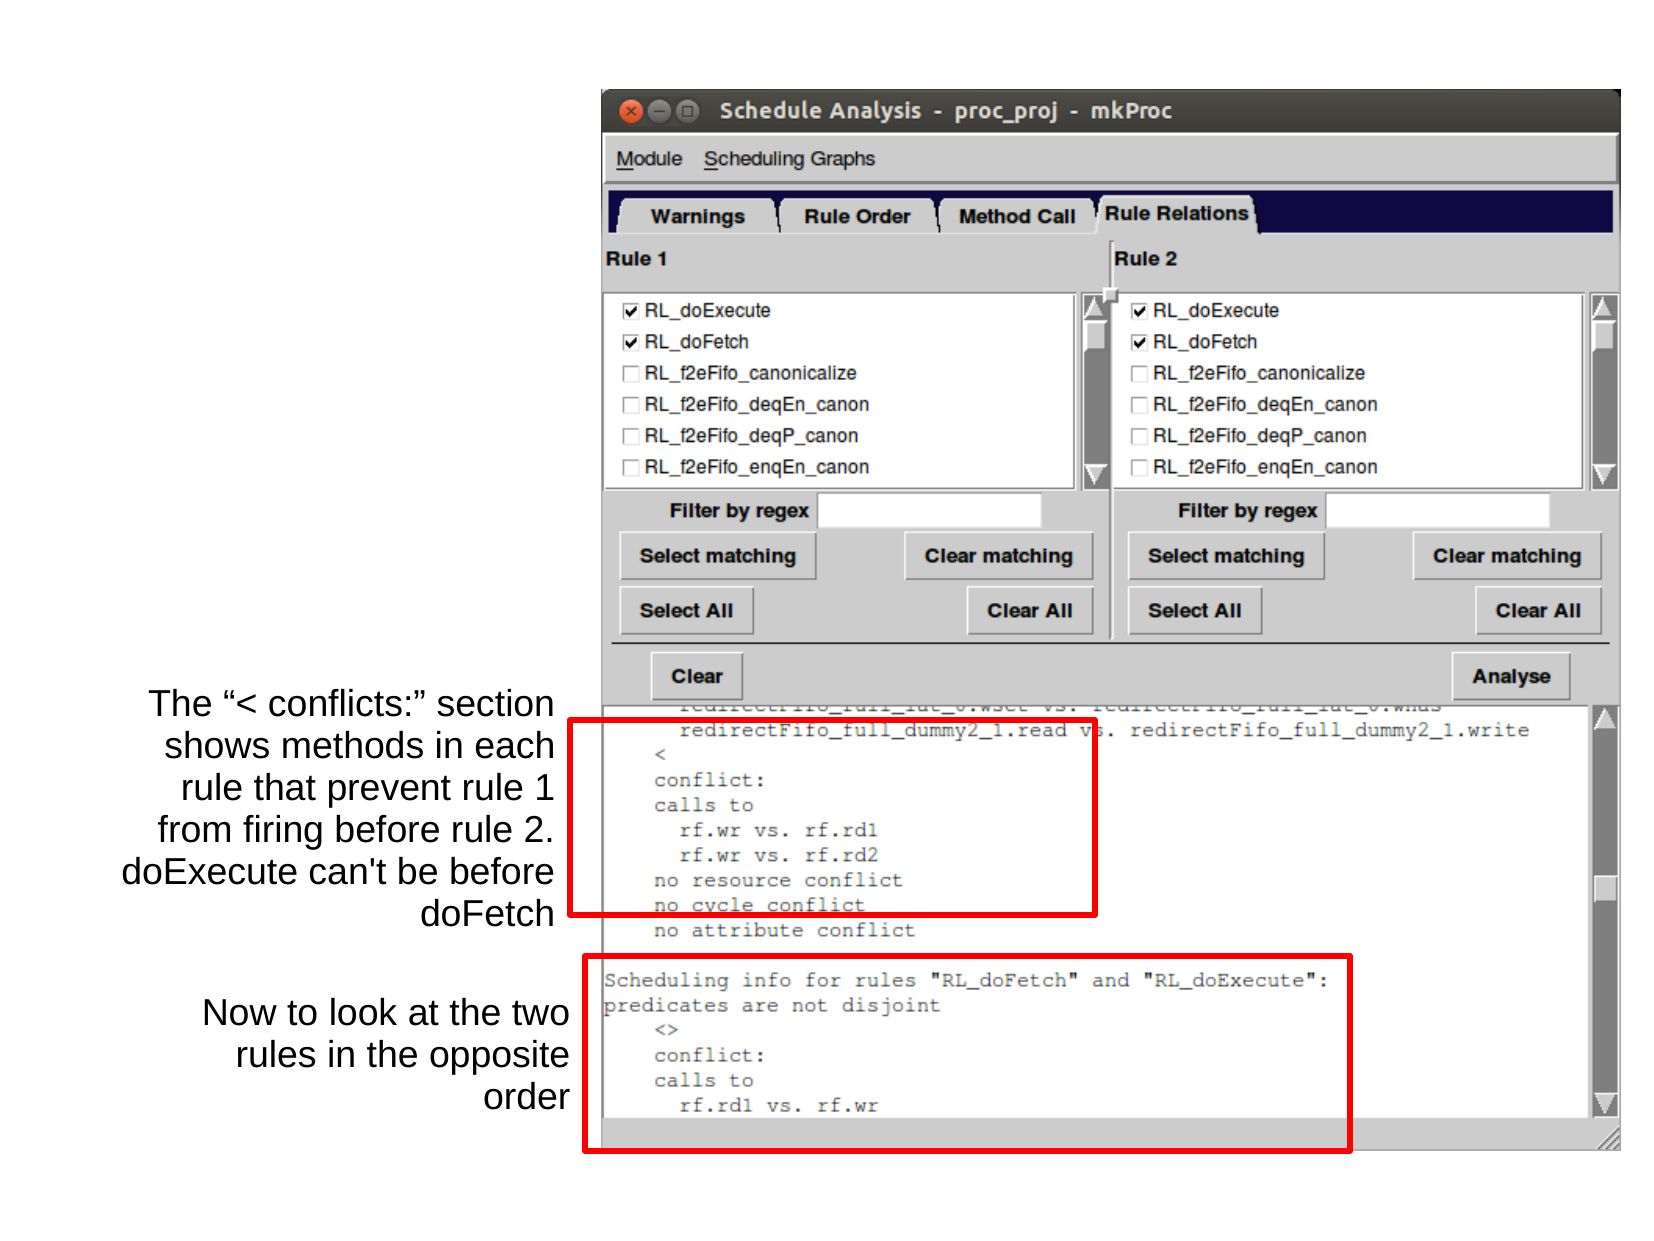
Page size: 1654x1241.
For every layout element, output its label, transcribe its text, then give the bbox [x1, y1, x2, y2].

picture [601, 959, 1347, 1148]
text_box Now to look at the two rules in the opposite order [165, 984, 586, 1126]
picture [601, 723, 1092, 912]
text_box The “< conflicts:” section shows methods in each rule that prevent rule 1 from firing before rule 2. doExecute can't be before doFetch [105, 675, 571, 942]
picture [601, 89, 1621, 1151]
